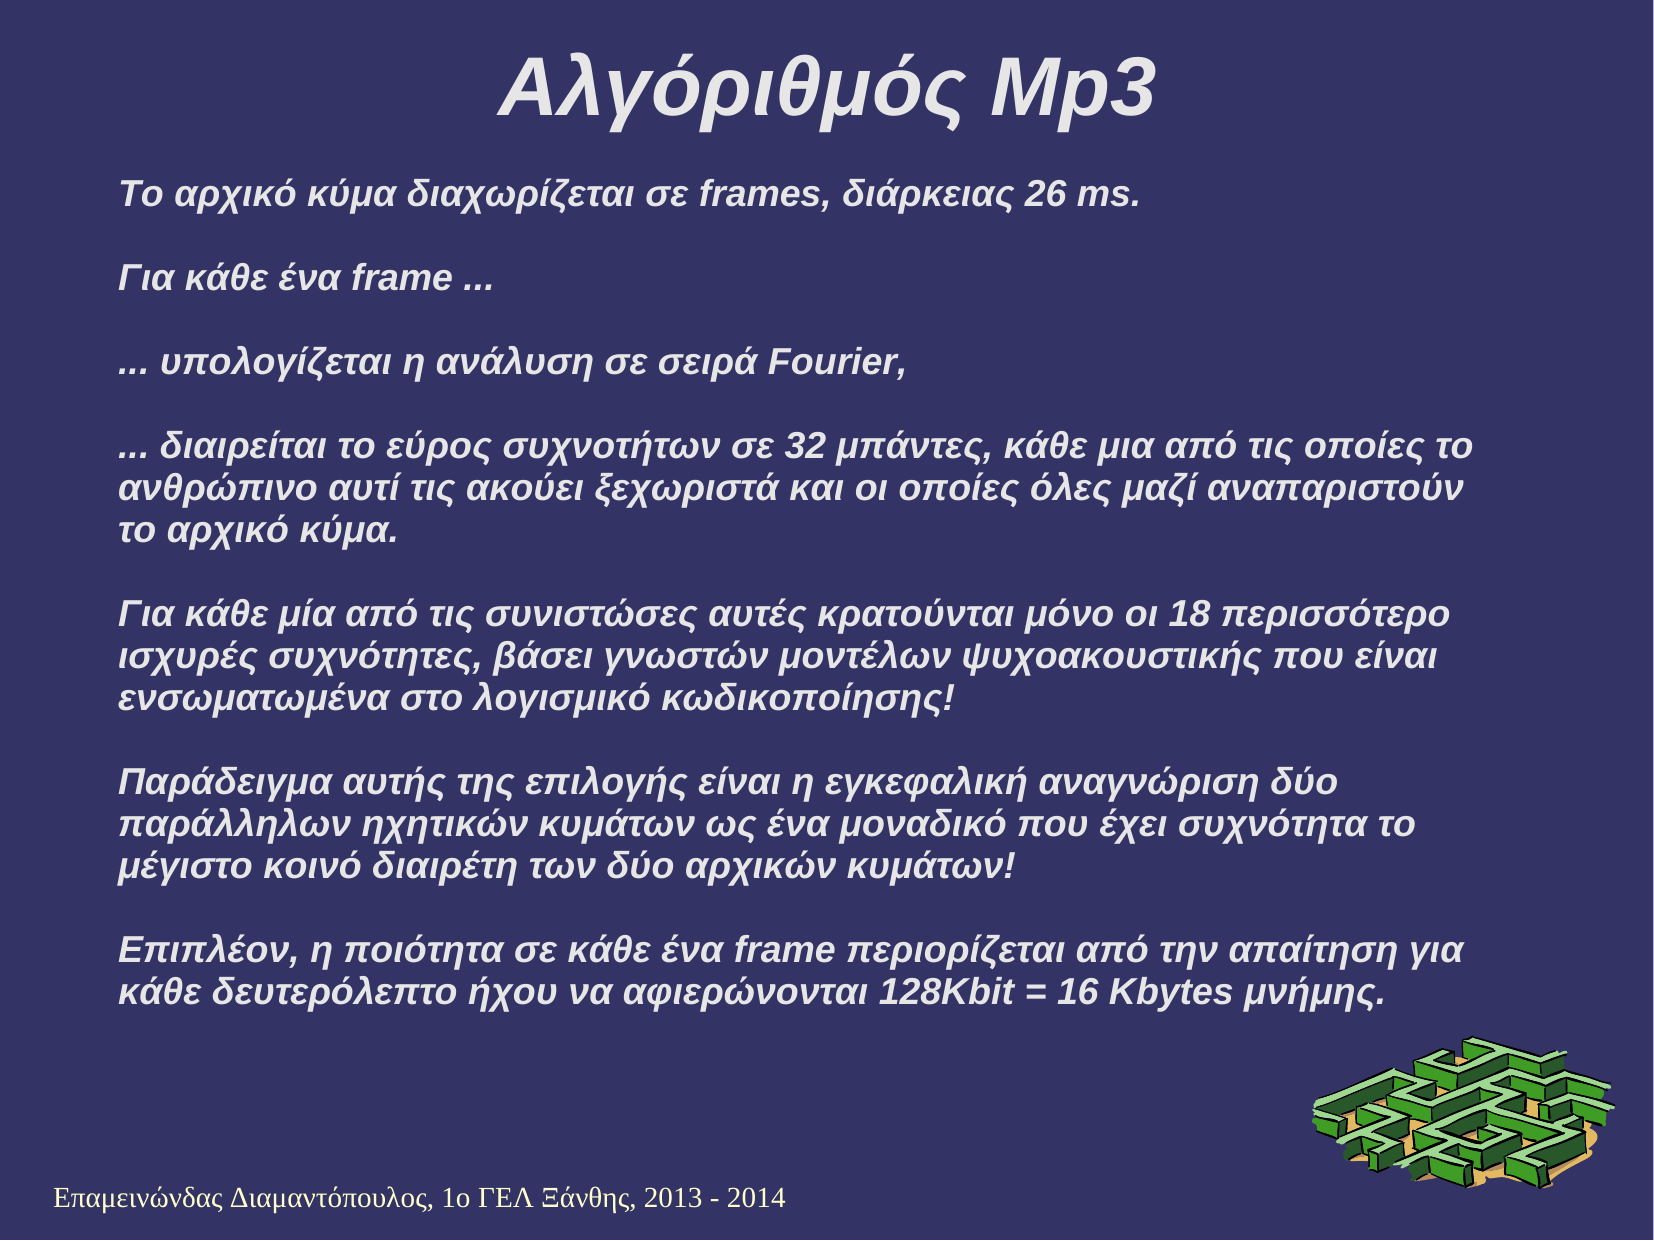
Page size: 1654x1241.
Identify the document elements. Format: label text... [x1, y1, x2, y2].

title Αλγόριθμός Mp3 [121, 26, 1534, 148]
subtitle Το αρχικό κύμα διαχωρίζεται σε frames, διάρκειας 26 ms. Για κάθε ένα frame ... ... υπολογίζεται η ανάλυση σε σειρά Fourier, ... διαιρείται το εύρος συχνοτήτων σε 32 μπάντες, κάθε μια από τις οποίες το ανθρώπινο αυτί τις ακούει ξεχωριστά και οι οποίες όλες μαζί αναπαριστούν το αρχικό κύμα. Για κάθε μία από τις συνιστώσες αυτές κρατούνται μόνο οι 18 περισσότερο ισχυρές συχνότητες, βάσει γνωστών μοντέλων ψυχοακουστικής που είναι ενσωματωμένα στο λογισμικό κωδικοποίησης! Παράδειγμα αυτής της επιλογής είναι η εγκεφαλική αναγνώριση δύο παράλληλων ηχητικών κυμάτων ως ένα μοναδικό που έχει συχνότητα το μέγιστο κοινό διαιρέτη των δύο αρχικών κυμάτων! Επιπλέον, η ποιότητα σε κάθε ένα frame περιορίζεται από την απαίτηση για κάθε δευτερόλεπτο ήχου να αφιερώνονται 128Kbit = 16 Kbytes μνήμης. [118, 172, 1509, 1013]
